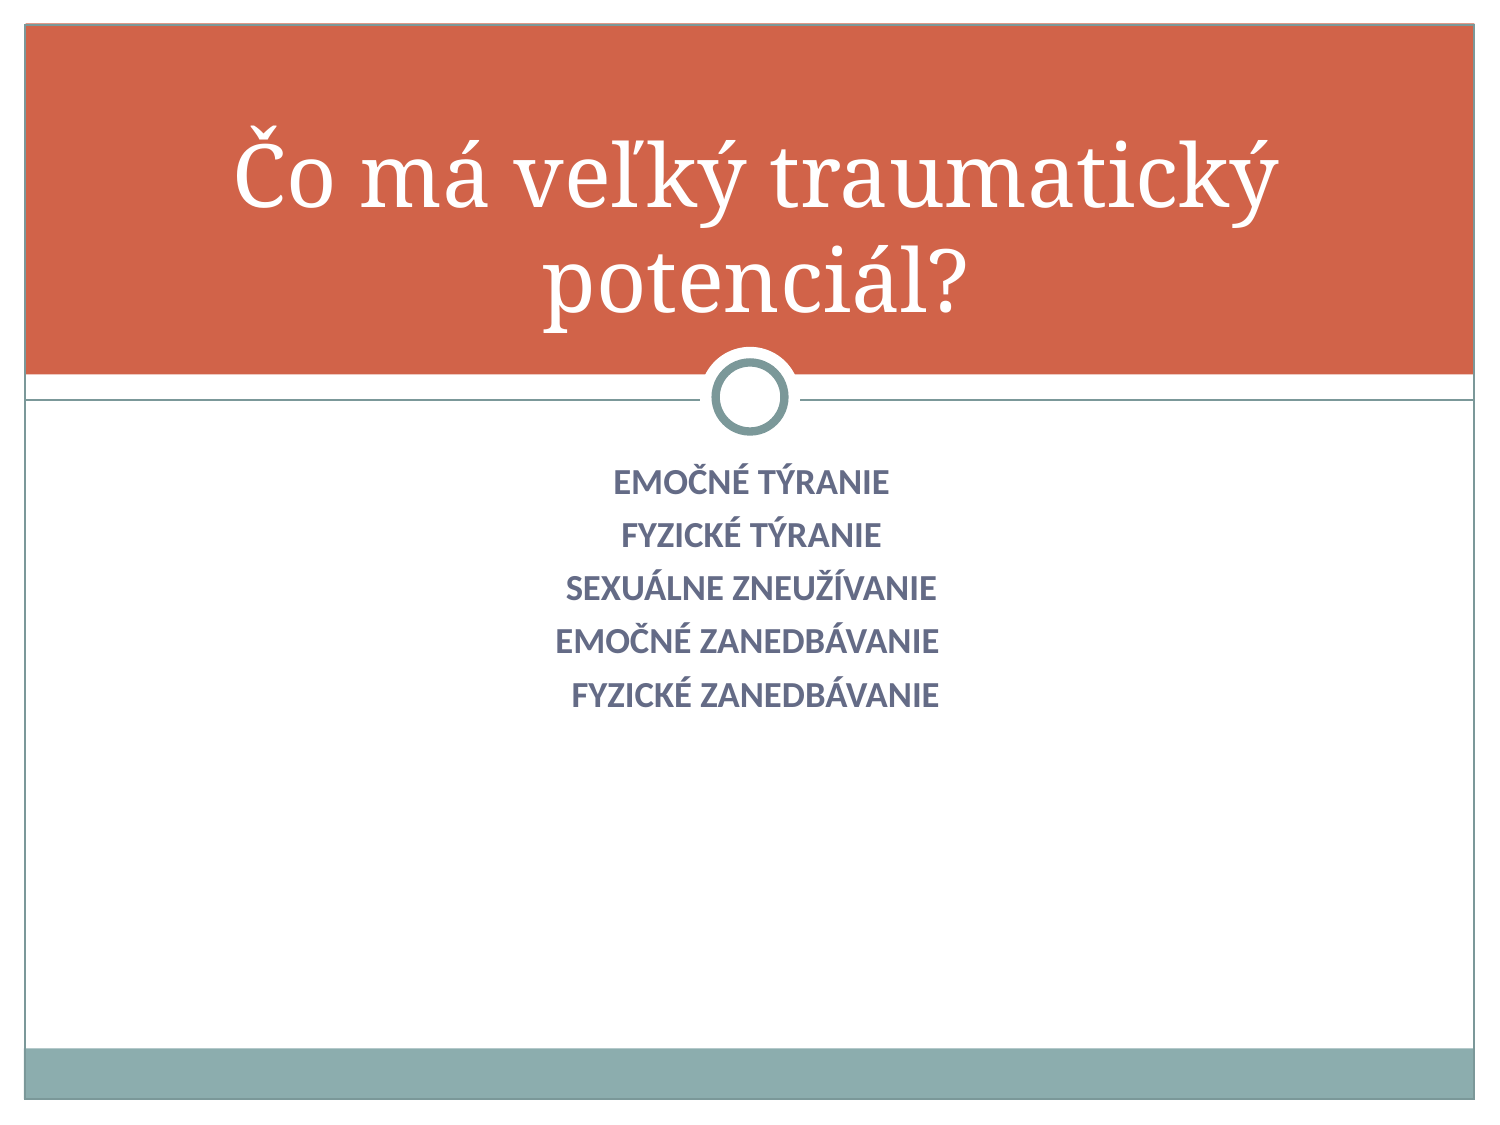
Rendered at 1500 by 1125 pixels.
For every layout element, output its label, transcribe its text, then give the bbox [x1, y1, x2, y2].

title Čo má veľký traumatický potenciál? [118, 87, 1394, 338]
list EMOČNÉ TÝRANIE FYZICKÉ TÝRANIE SEXUÁLNE ZNEUŽÍVANIE EMOČNÉ ZANEDBÁVANIE FYZICKÉ ZANEDBÁVANIE [224, 450, 1288, 725]
